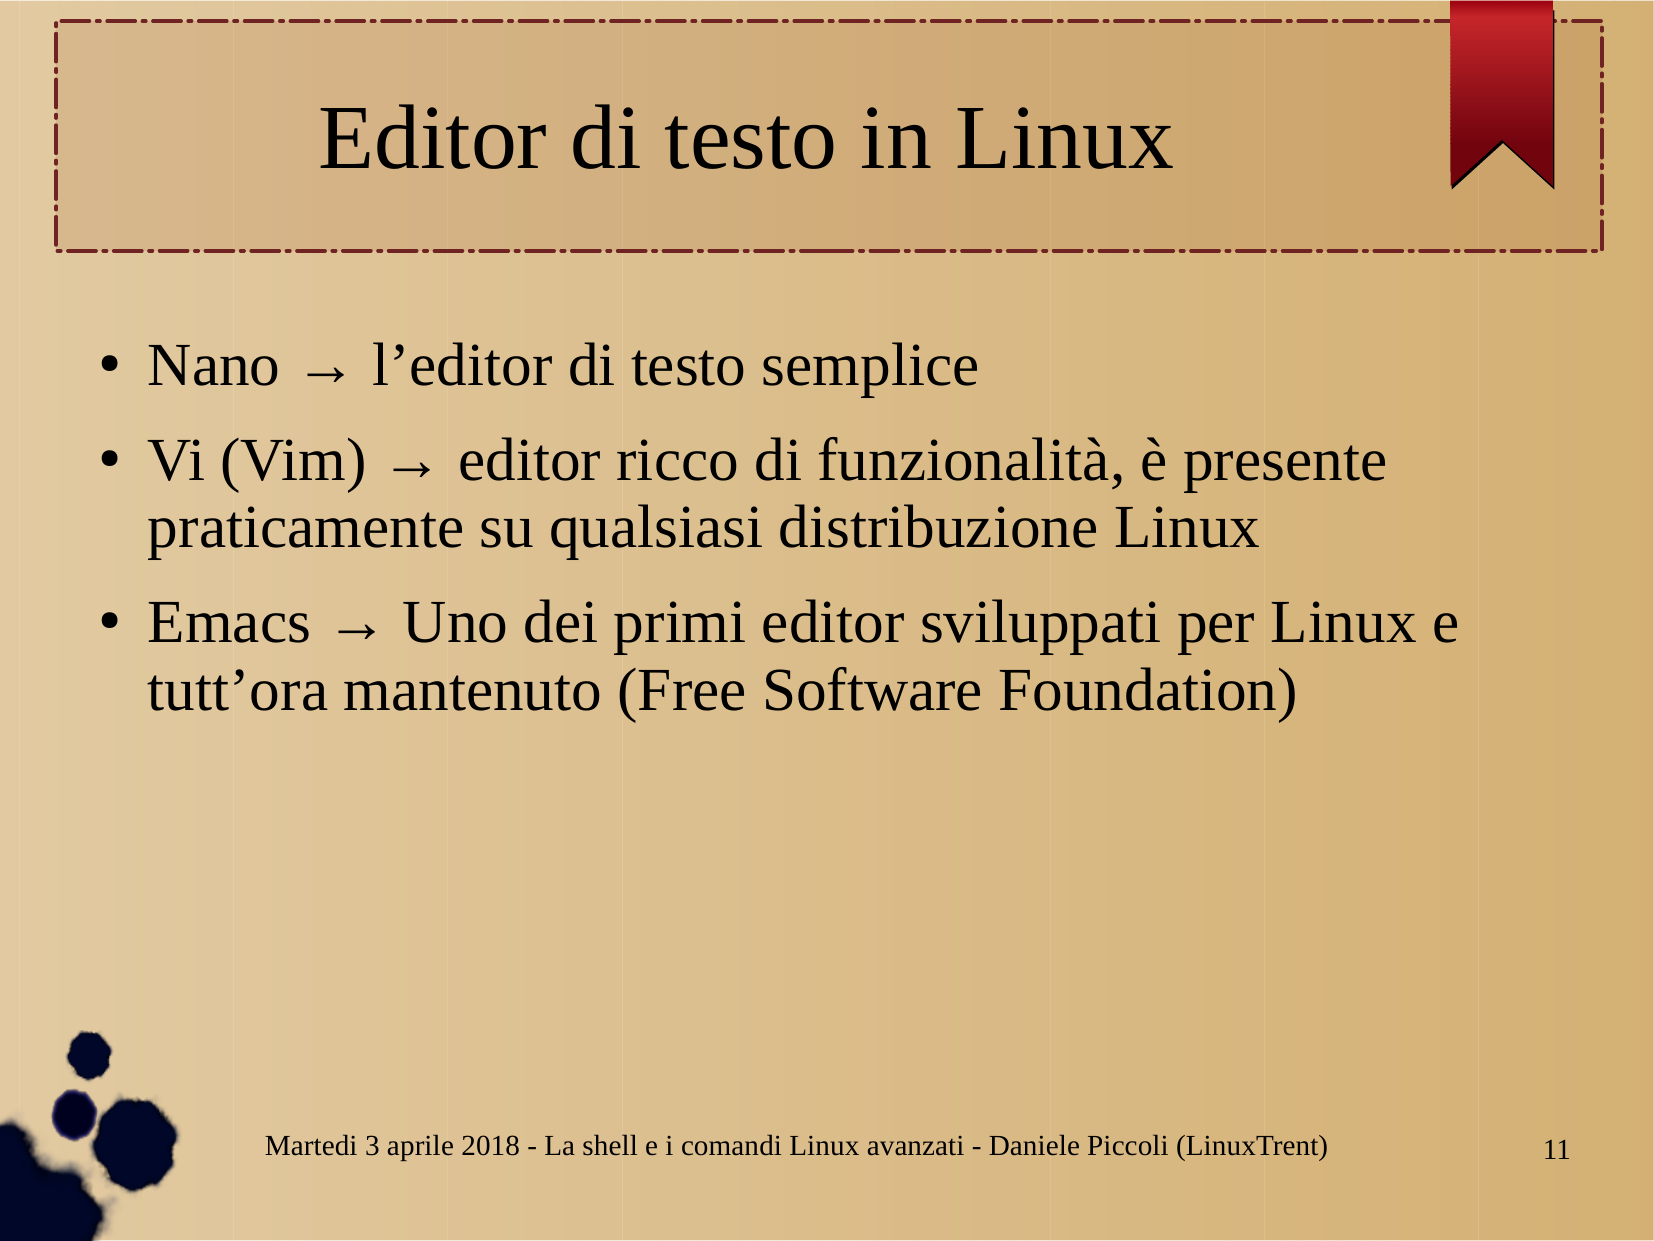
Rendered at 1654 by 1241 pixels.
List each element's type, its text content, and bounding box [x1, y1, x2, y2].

title Editor di testo in Linux [82, 47, 1412, 229]
list Nano → l’editor di testo semplice Vi (Vim) → editor ricco di funzionalità, è presente praticamente su qualsiasi distribuzione Linux Emacs → Uno dei primi editor sviluppati per Linux e tutt’ora mantenuto (Free Software Foundation) [82, 330, 1571, 729]
